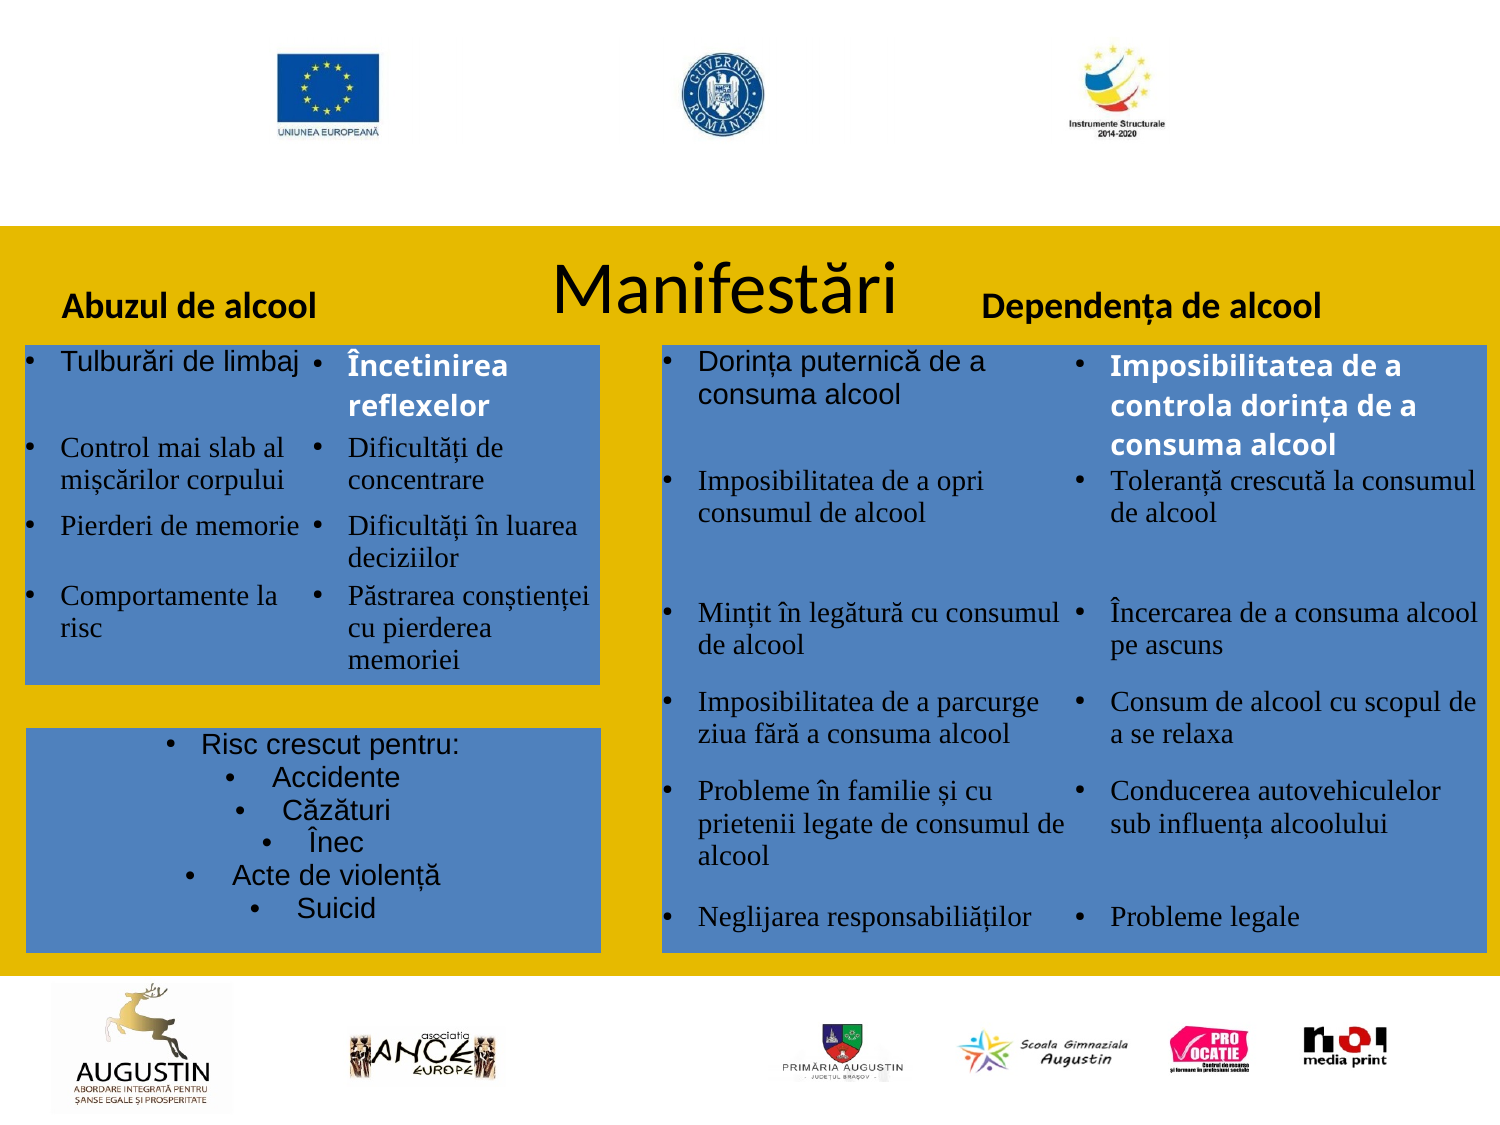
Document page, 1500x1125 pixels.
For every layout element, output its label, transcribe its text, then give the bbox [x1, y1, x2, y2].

table_cell Neglijarea responsabiliăților [662, 901, 1075, 953]
text_box Abuzul de alcool [0, 273, 413, 335]
table_cell Control mai slab al mișcărilor corpului [25, 432, 312, 509]
table_cell Probleme legale [1075, 901, 1487, 953]
table_header Tulburări de limbaj [25, 345, 312, 432]
table_cell Încercarea de a consuma alcool pe ascuns [1075, 596, 1487, 686]
table_cell Consum de alcool cu scopul de a se relaxa [1075, 686, 1487, 775]
table_cell Mințit în legătură cu consumul de alcool [662, 596, 1075, 686]
table_header Risc crescut pentru: Accidente Căzături Înec Acte de violență Suicid [26, 728, 601, 953]
table_cell Dificultăți de concentrare [312, 432, 600, 509]
table_cell Păstrarea conștienței cu pierderea memoriei [312, 579, 600, 685]
table_cell Pierderi de memorie [25, 509, 312, 579]
table_cell Comportamente la risc [25, 579, 312, 685]
table_cell Probleme în familie și cu prietenii legate de consumul de alcool [662, 775, 1075, 901]
text_box Dependența de alcool [937, 273, 1375, 335]
table_header Dorința puternică de a consuma alcool [662, 345, 1075, 464]
table_cell Dificultăți în luarea deciziilor [312, 509, 600, 579]
table_header Încetinirea reflexelor [312, 345, 600, 432]
table_cell Imposibilitatea de a opri consumul de alcool [662, 464, 1075, 596]
table_cell Imposibilitatea de a parcurge ziua fără a consuma alcool [662, 686, 1075, 775]
table_header Imposibilitatea de a controla dorința de a consuma alcool [1075, 345, 1487, 464]
table_cell Conducerea autovehiculelor sub influența alcoolului [1075, 775, 1487, 901]
table_cell Toleranță crescută la consumul de alcool [1075, 464, 1487, 596]
title Manifestări [50, 189, 1401, 377]
